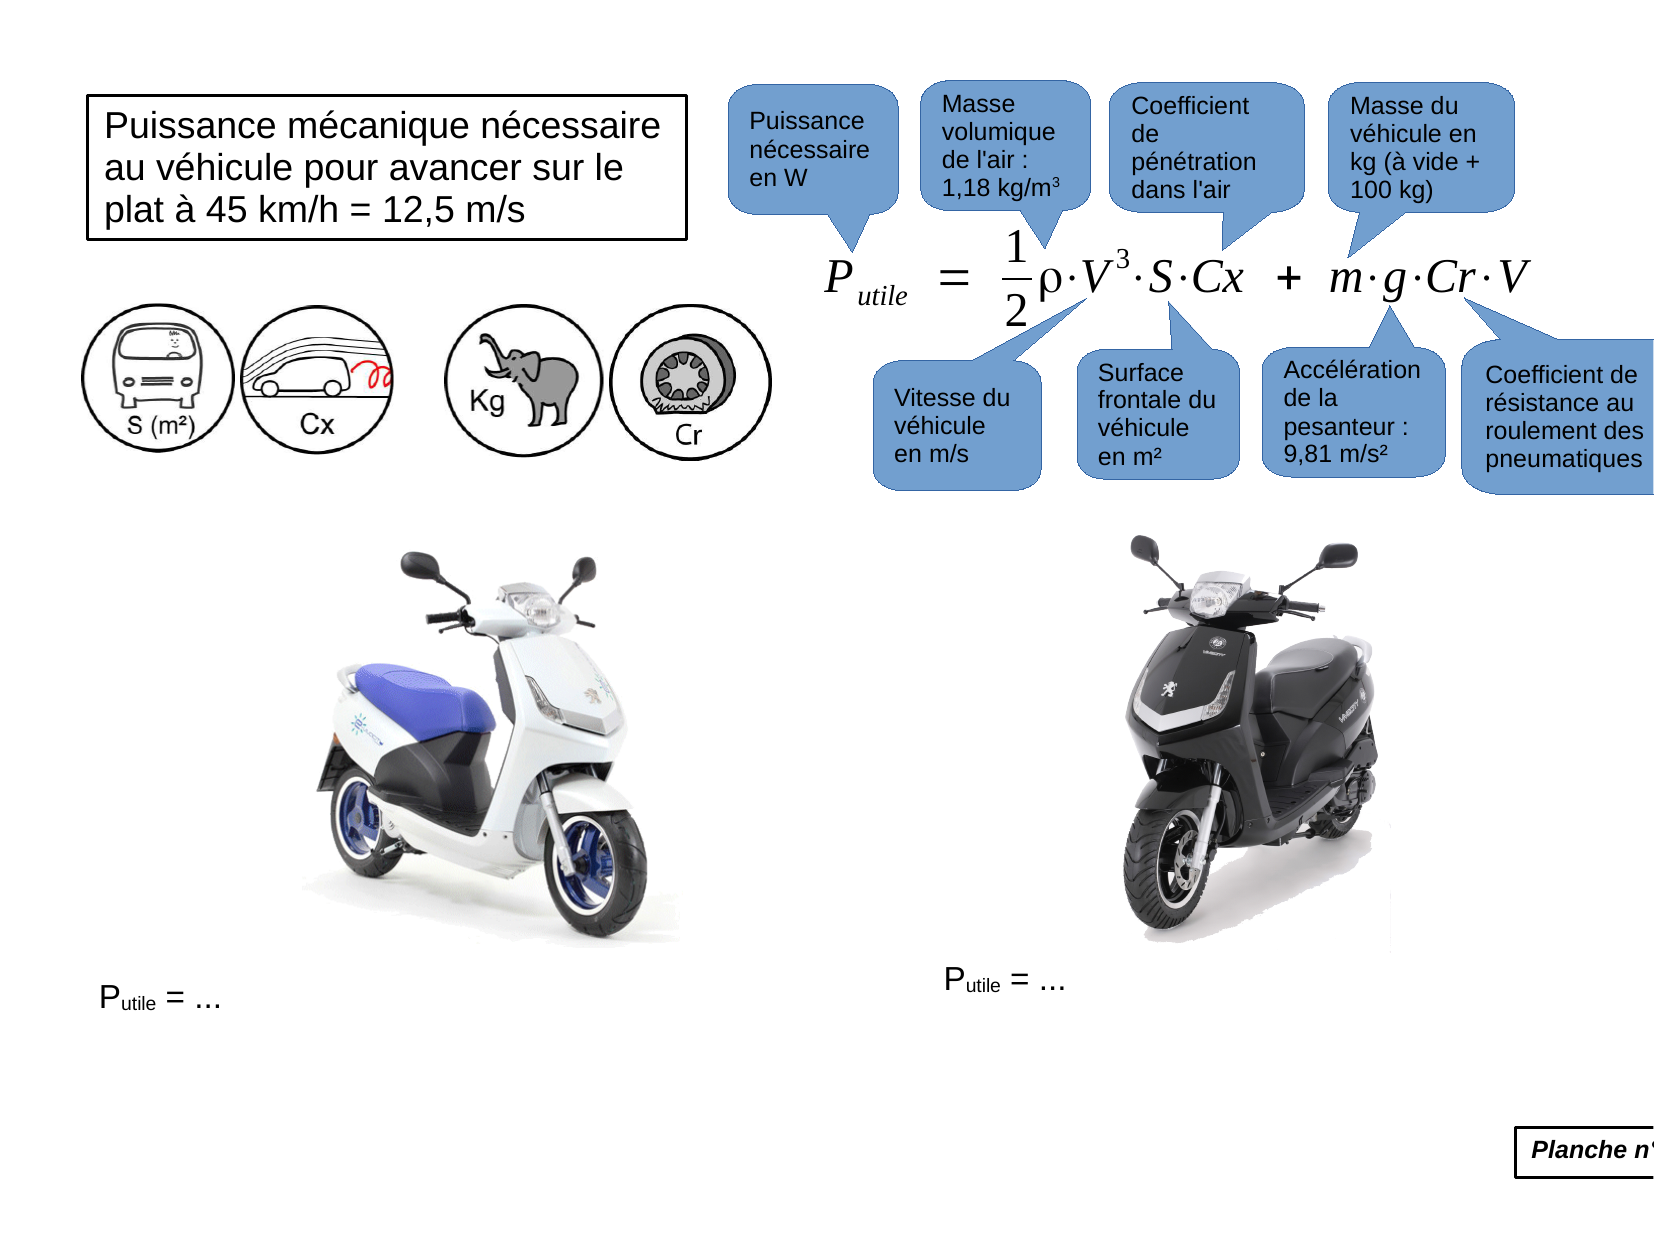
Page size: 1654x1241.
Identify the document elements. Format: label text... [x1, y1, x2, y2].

text_box Masse volumique de l'air : 1,18 kg/m3 [920, 80, 1091, 249]
text_box Puissance mécanique nécessaire au véhicule pour avancer sur le plat à 45 km/h = 12,5 m/s [87, 95, 687, 240]
picture [71, 292, 403, 464]
picture [435, 291, 779, 468]
text_box Vitesse du véhicule en m/s [873, 298, 1087, 491]
text_box Surface frontale du véhicule en m² [1077, 301, 1240, 480]
text_box Accélération de la pesanteur : 9,81 m/s² [1262, 305, 1446, 478]
text_box Planche n°1 [1515, 1127, 1654, 1178]
picture [302, 544, 684, 951]
text_box Coefficient de résistance au roulement des pneumatiques [1461, 297, 1654, 495]
text_box Putile = ... [84, 971, 348, 1040]
text_box Masse du véhicule en kg (à vide + 100 kg) [1328, 82, 1515, 258]
text_box Putile = ... [928, 952, 1192, 1021]
picture [809, 219, 1545, 339]
text_box Coefficient de pénétration dans l'air [1109, 82, 1305, 251]
text_box Puissance nécessaire en W [728, 84, 899, 253]
picture [1098, 514, 1391, 953]
